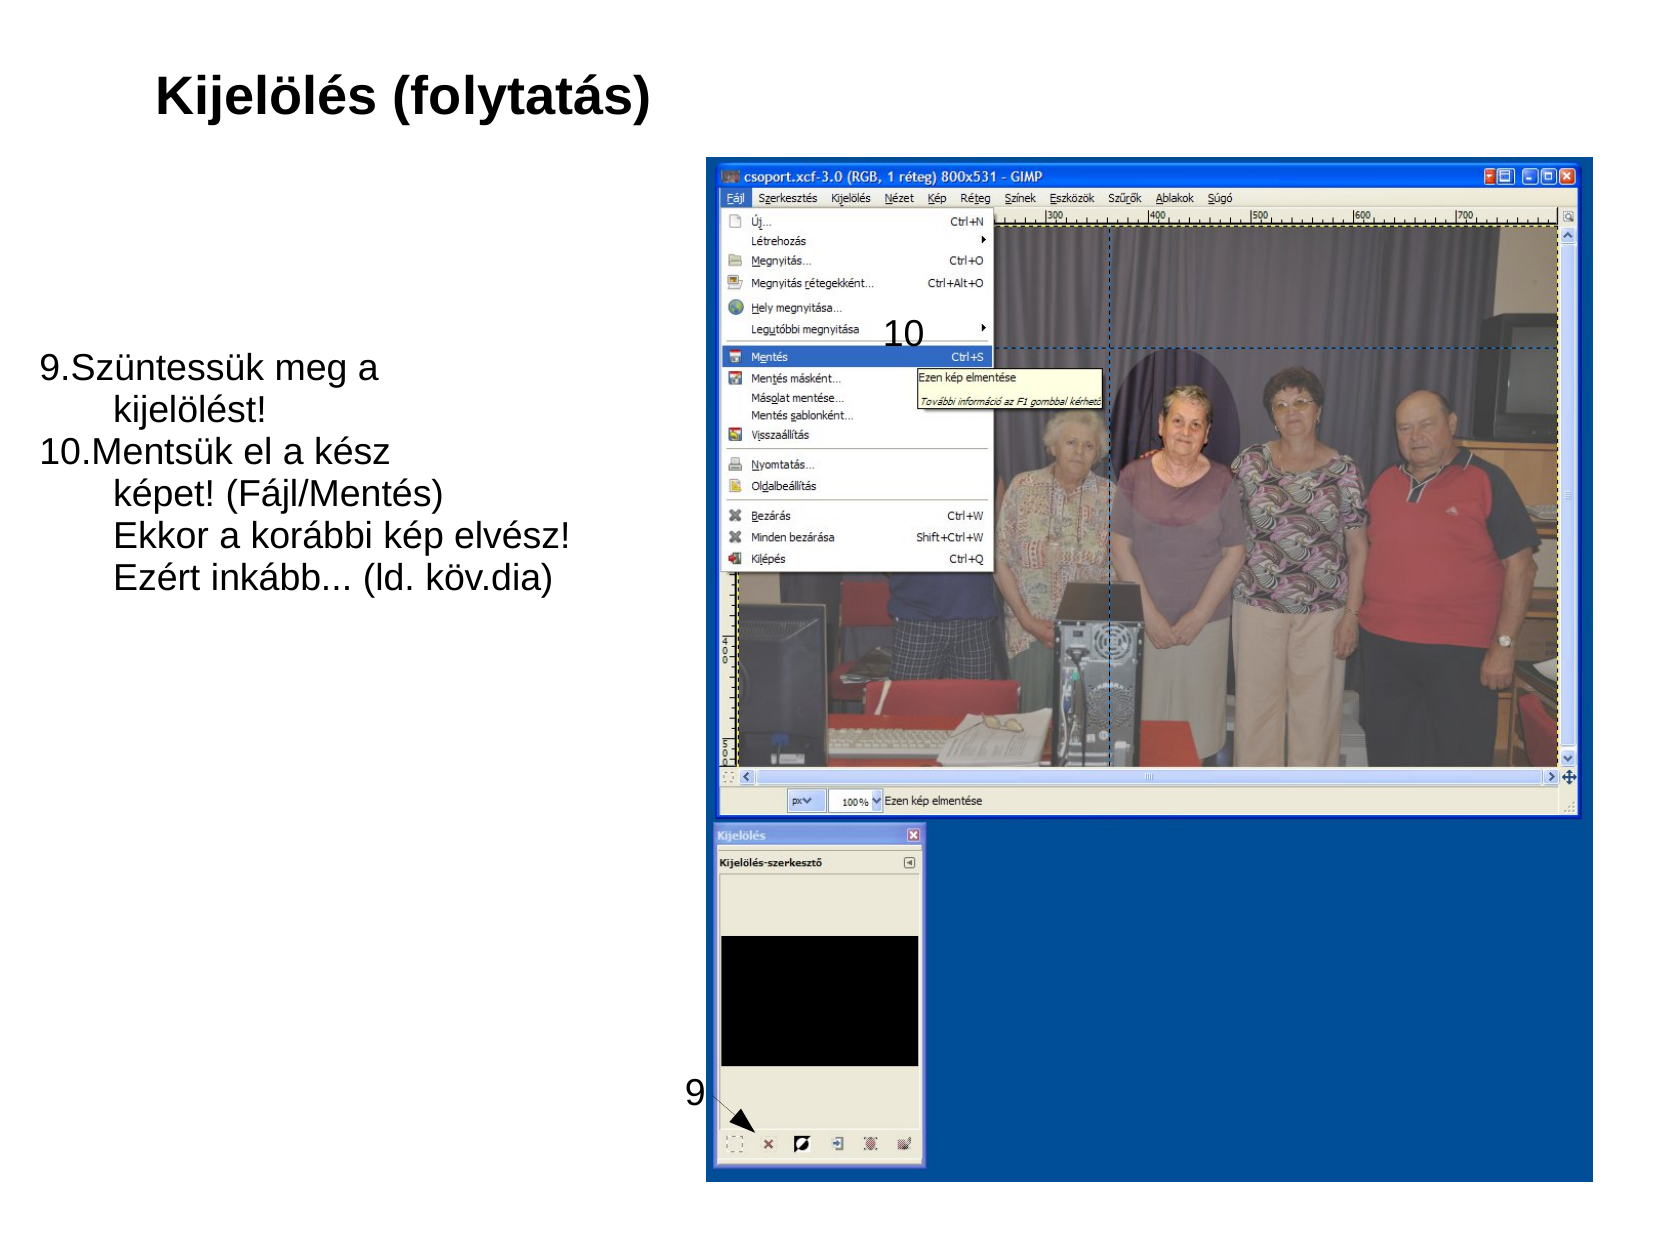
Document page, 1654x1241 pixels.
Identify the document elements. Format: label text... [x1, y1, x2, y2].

text_box 10 [868, 304, 940, 362]
text_box 9 [670, 1064, 721, 1122]
text_box Szüntessük meg a kijelölést! Mentsük el a kész képet! (Fájl/Mentés) Ekkor a korábbi kép elvész! Ezért inkább... (ld. köv.dia) [24, 338, 586, 649]
picture [706, 157, 1593, 1182]
text_box Kijelölés (folytatás) [140, 58, 667, 135]
